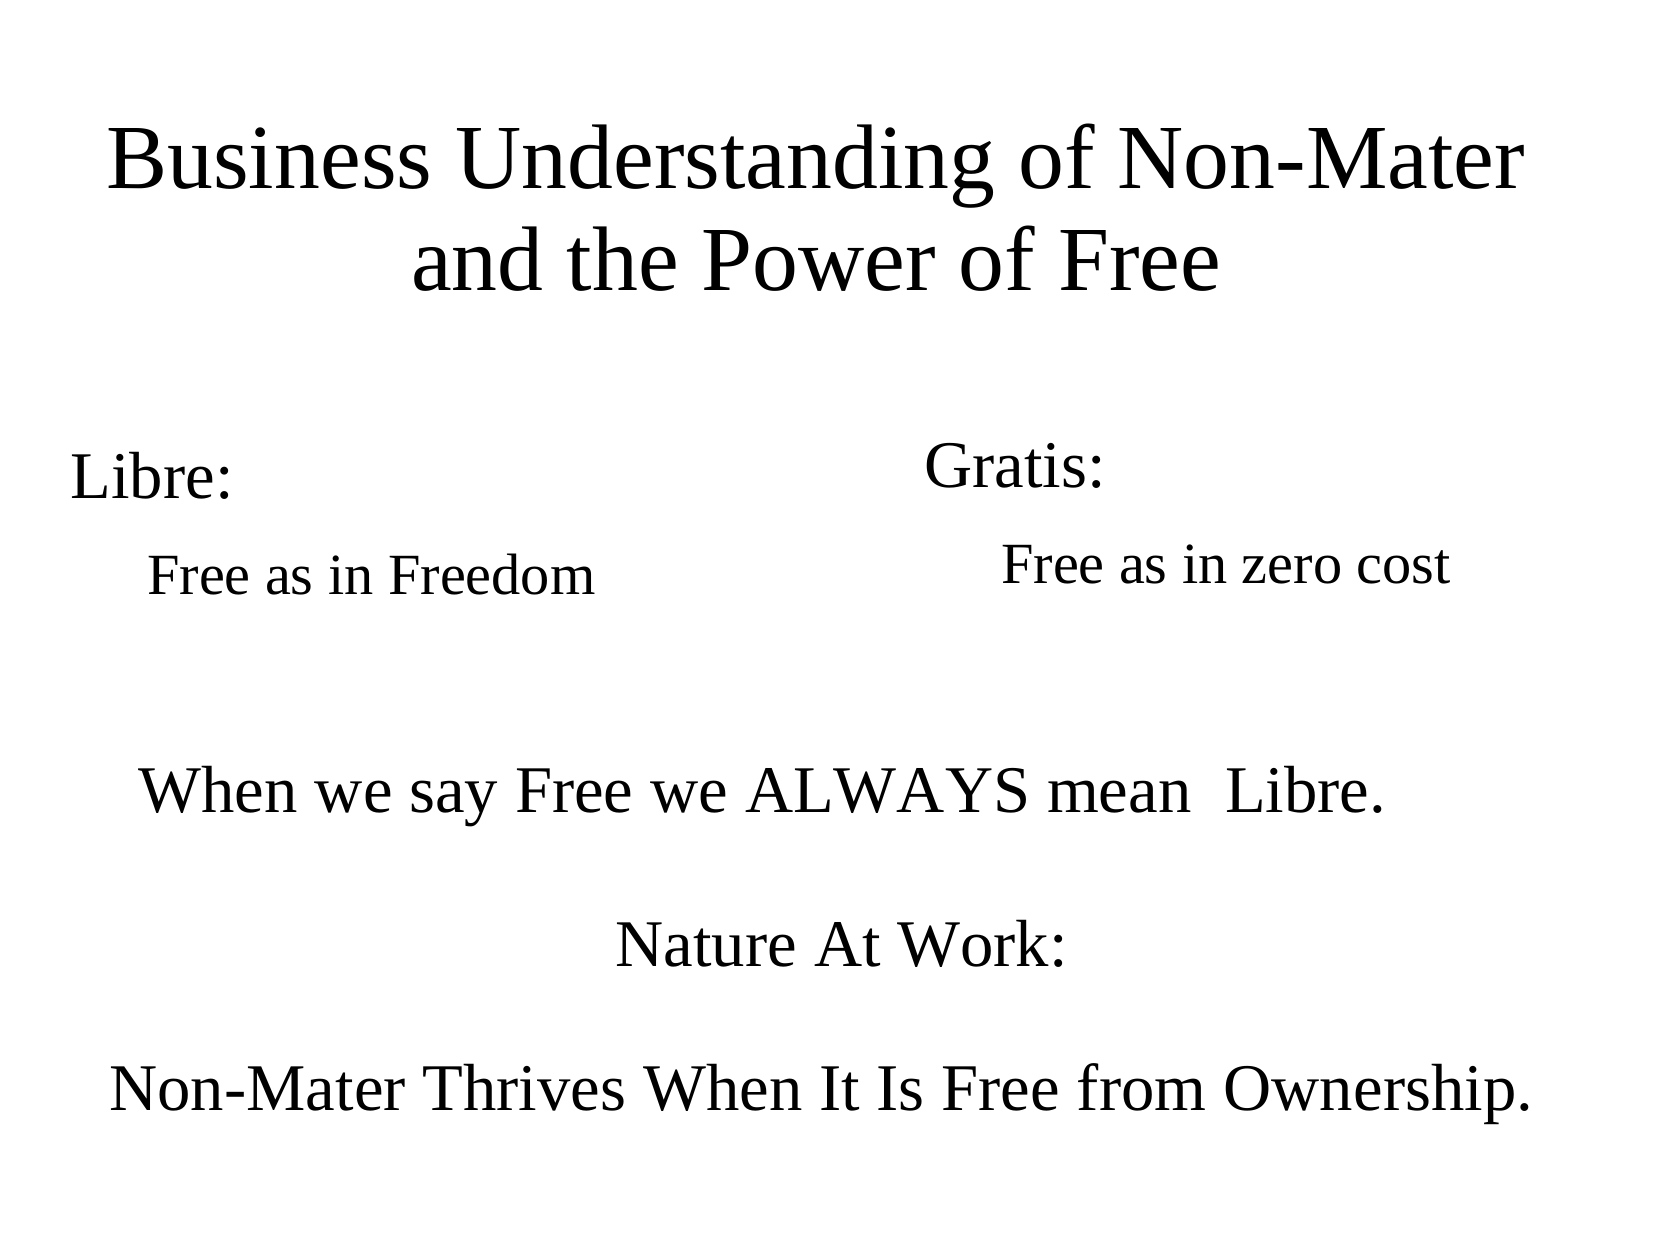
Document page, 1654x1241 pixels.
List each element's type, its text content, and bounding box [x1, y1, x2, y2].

text_box Non-Mater Thrives When It Is Free from Ownership. [59, 1051, 1589, 1175]
text_box Nature At Work: [615, 906, 1198, 1040]
text_box When we say Free we ALWAYS mean Libre. [21, 752, 1636, 886]
list Libre: Free as in Freedom [52, 439, 744, 737]
title Business Understanding of Non-Mater and the Power of Free [23, 16, 1610, 401]
list Gratis: Free as in zero cost [906, 427, 1613, 752]
